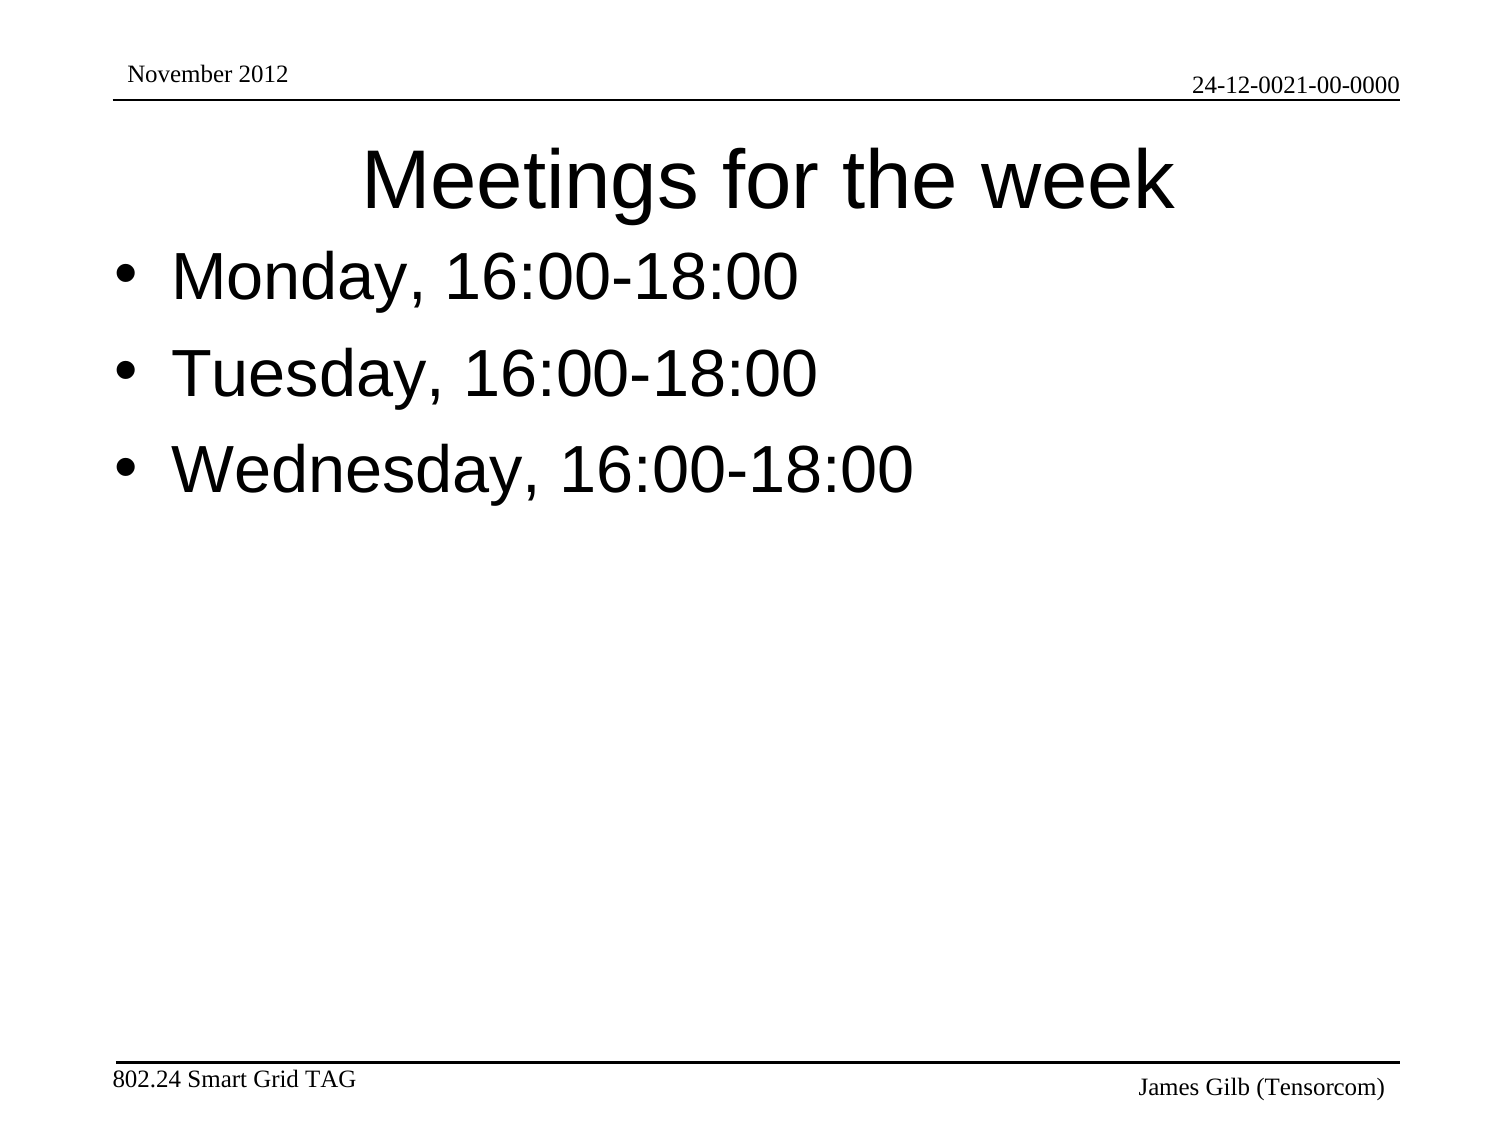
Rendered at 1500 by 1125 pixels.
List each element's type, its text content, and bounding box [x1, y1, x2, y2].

title Meetings for the week [112, 112, 1426, 238]
list Monday, 16:00-18:00 Tuesday, 16:00-18:00 Wednesday, 16:00-18:00 [99, 224, 1375, 968]
